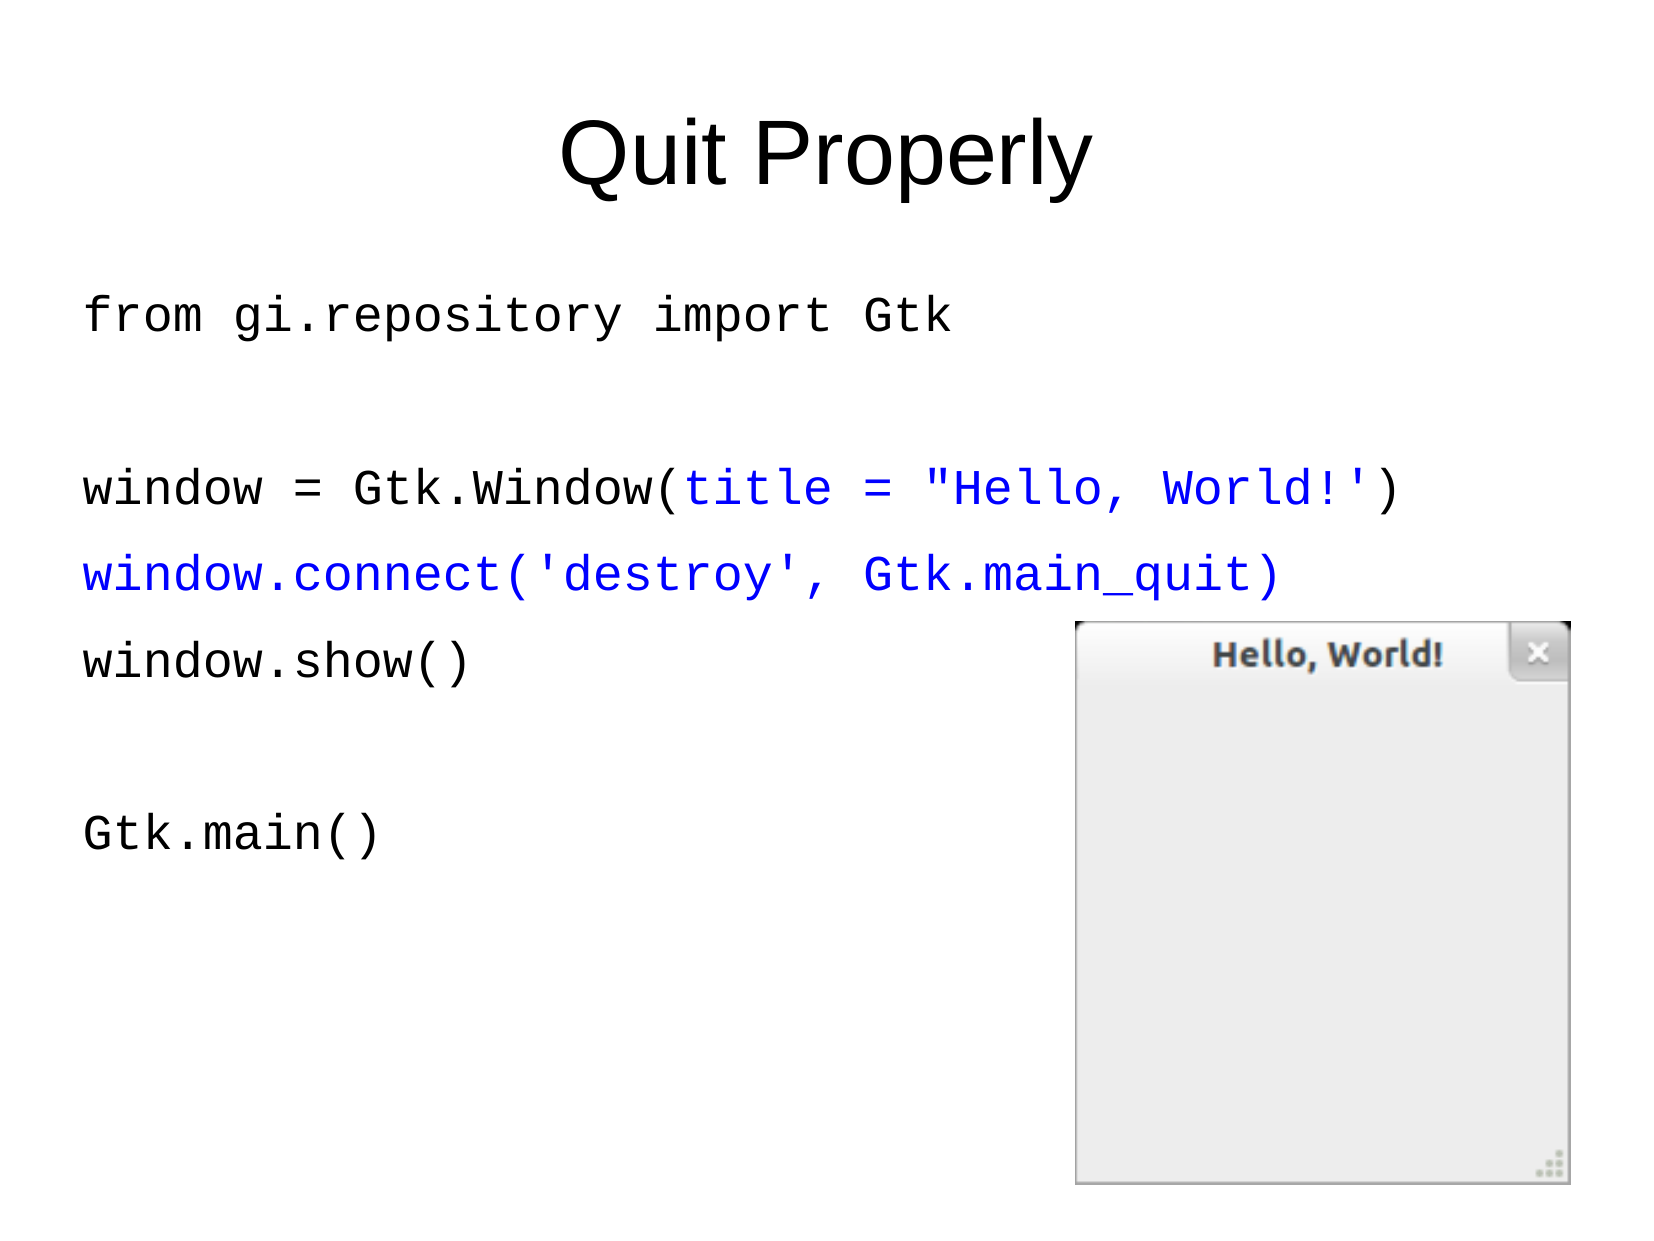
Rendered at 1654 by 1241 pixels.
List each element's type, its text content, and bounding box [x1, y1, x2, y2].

picture [1075, 621, 1571, 1186]
list from gi.repository import Gtk window = Gtk.Window(title = "Hello, World!') window.connect('destroy', Gtk.main_quit) window.show() Gtk.main() [82, 290, 1571, 1109]
title Quit Properly [82, 49, 1571, 257]
